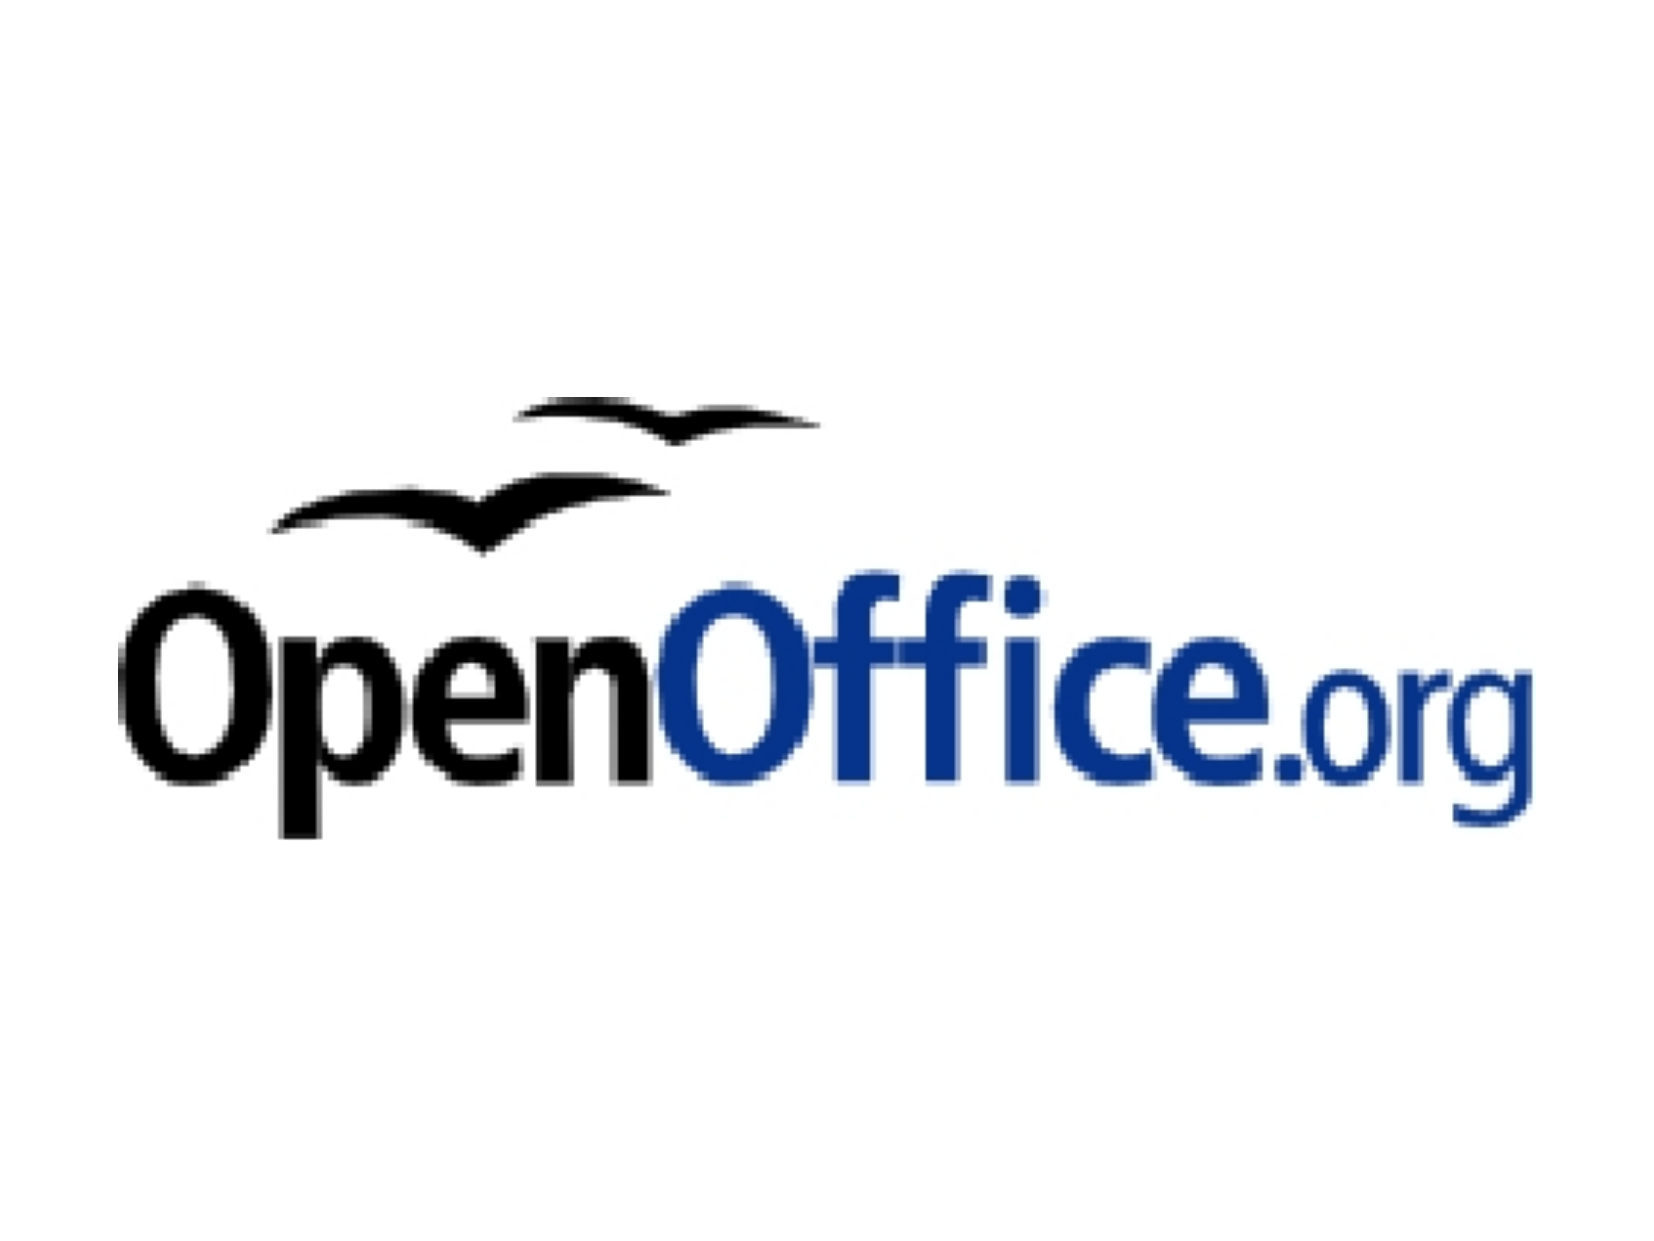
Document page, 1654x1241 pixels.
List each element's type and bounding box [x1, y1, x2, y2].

picture [118, 397, 1536, 843]
